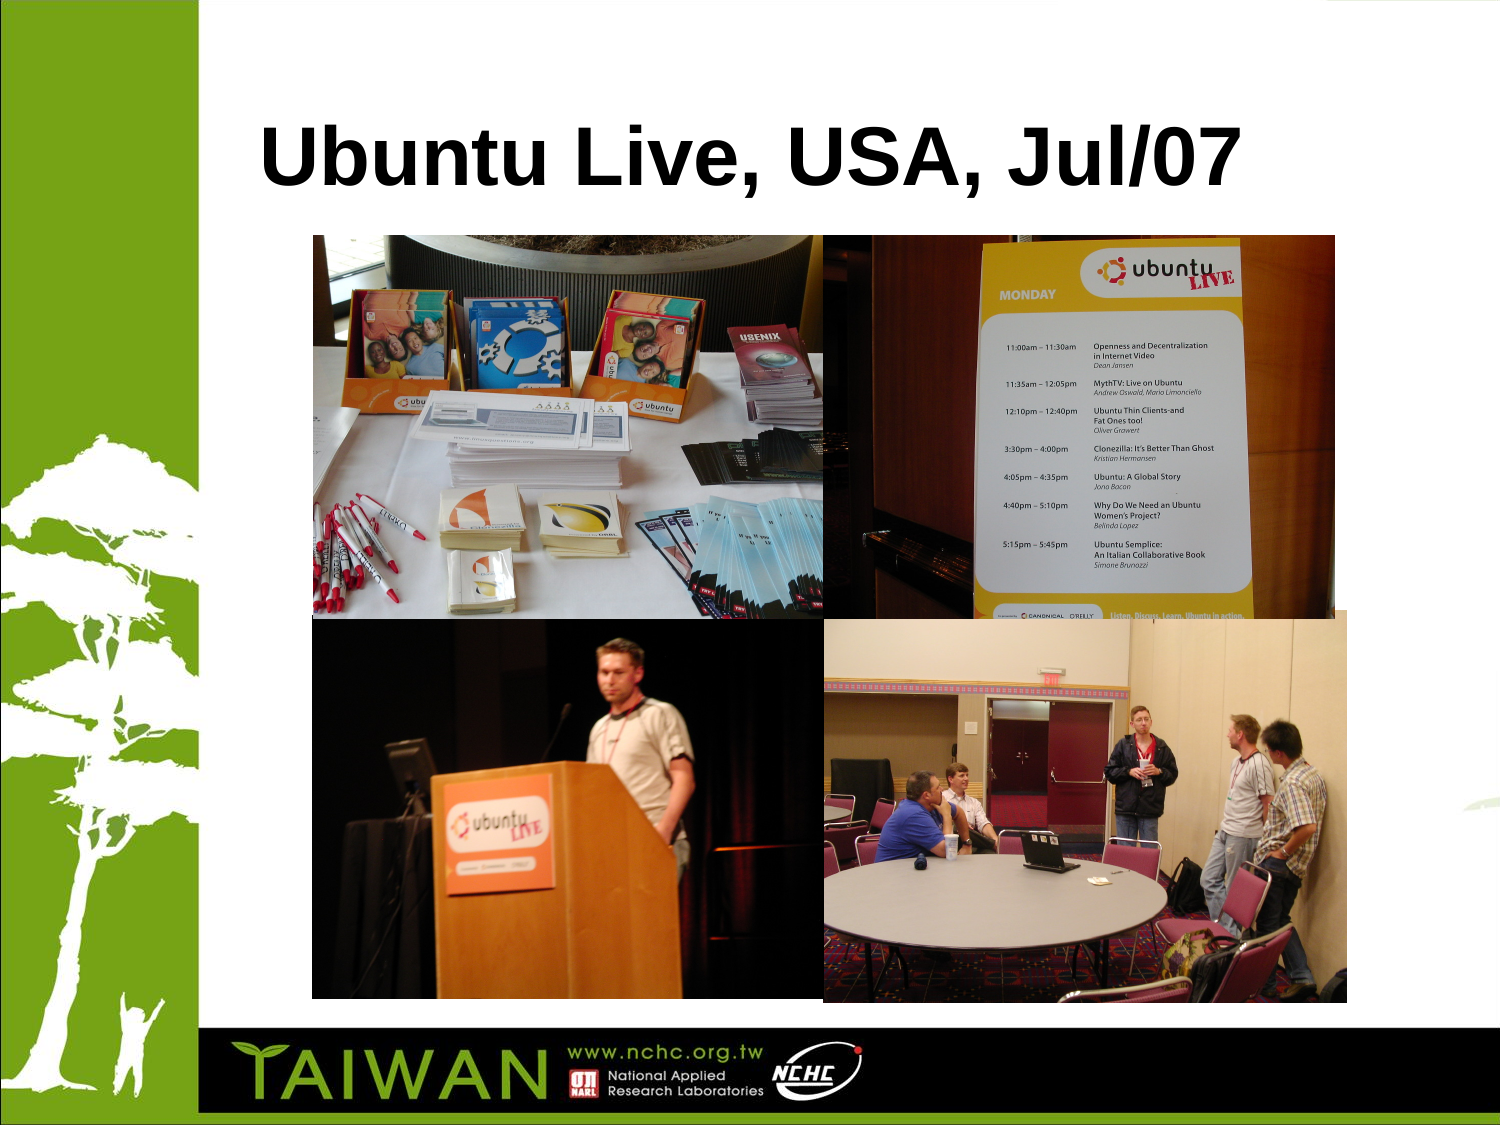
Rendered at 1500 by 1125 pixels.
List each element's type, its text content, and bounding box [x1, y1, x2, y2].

picture [0, 0, 1500, 1125]
title Ubuntu Live, USA, Jul/07 [259, 66, 1471, 249]
